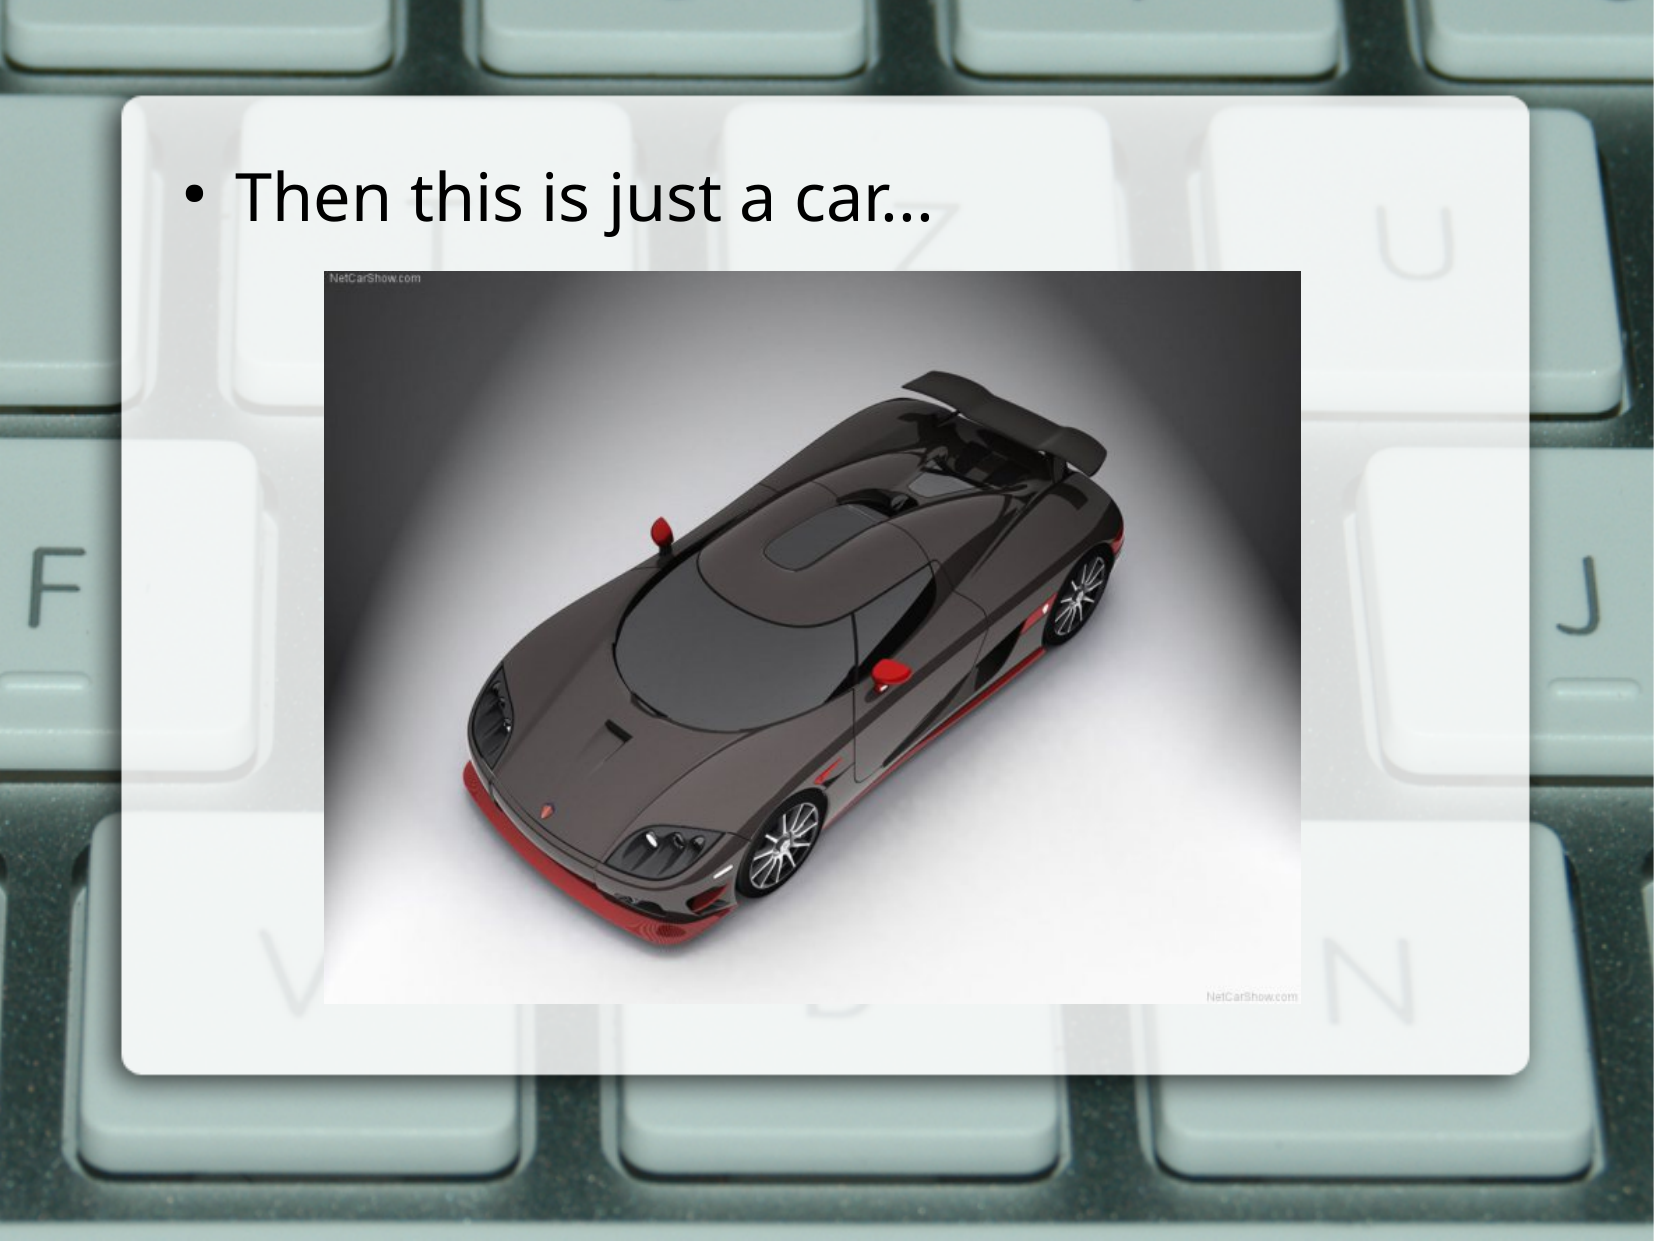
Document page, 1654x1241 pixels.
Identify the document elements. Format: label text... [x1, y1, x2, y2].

list Then this is just a car... [165, 150, 1524, 232]
picture [0, 0, 1654, 1241]
